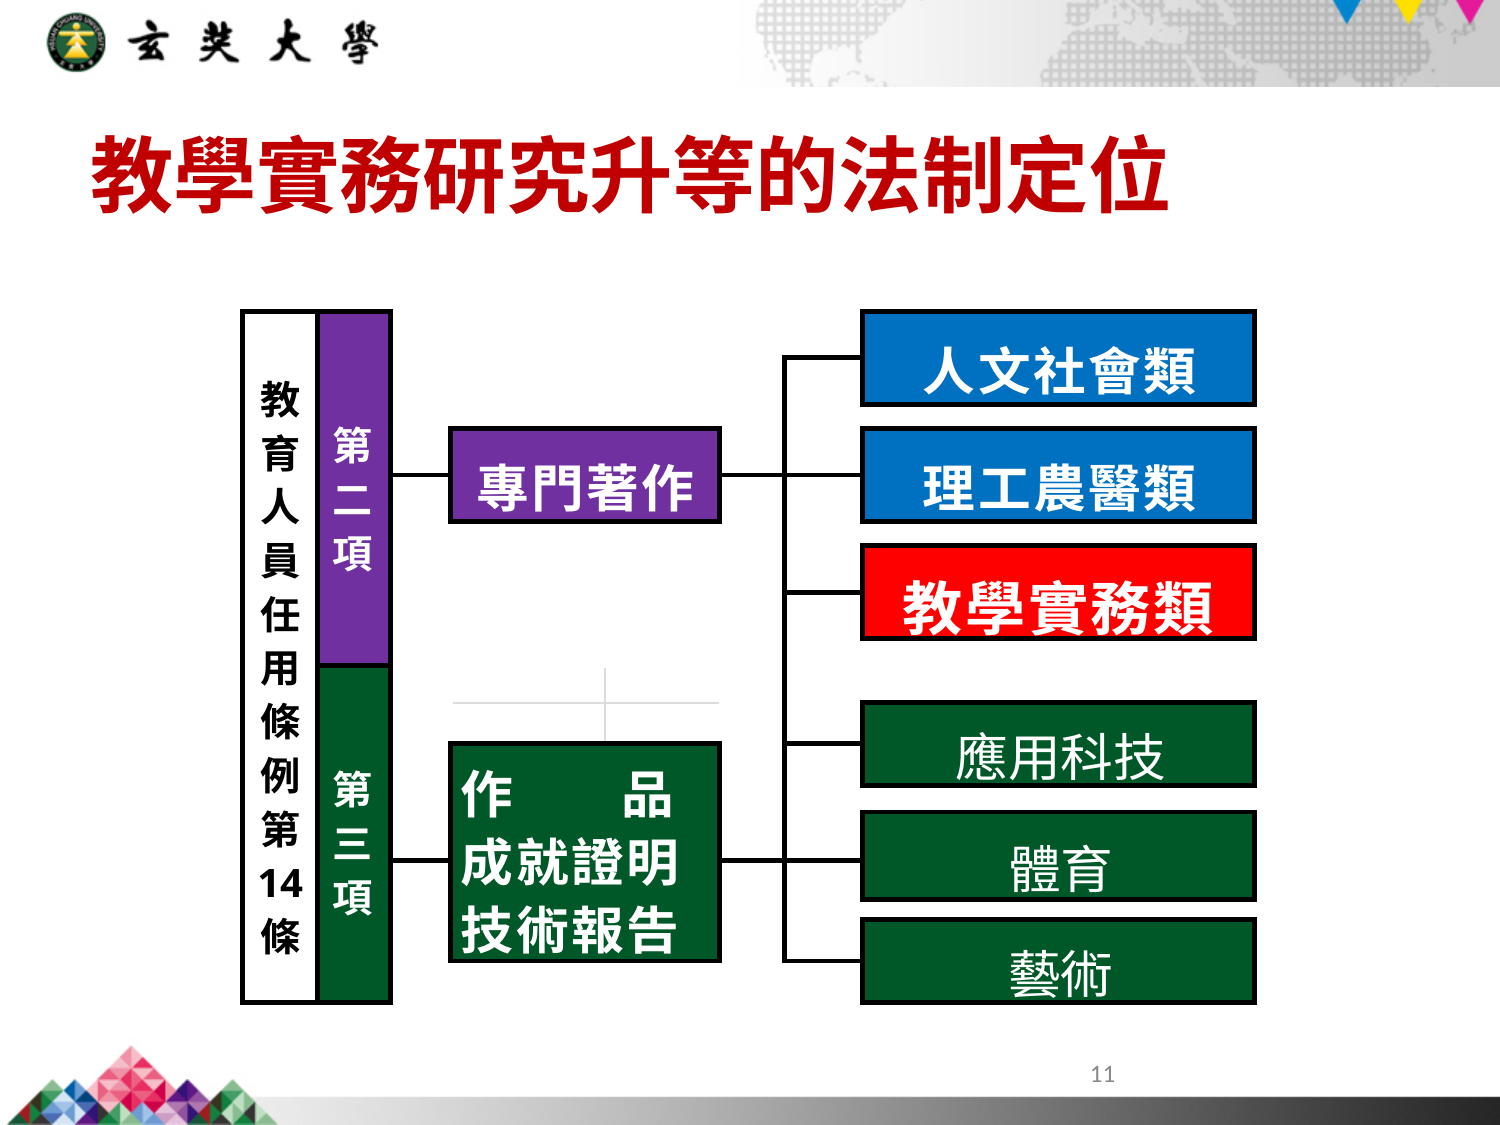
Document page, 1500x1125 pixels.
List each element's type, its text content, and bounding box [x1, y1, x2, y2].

text_box 教學實務研究升等的法制定位 [75, 113, 1426, 232]
chart [194, 255, 1317, 1059]
text_box 11 [1074, 1042, 1426, 1103]
